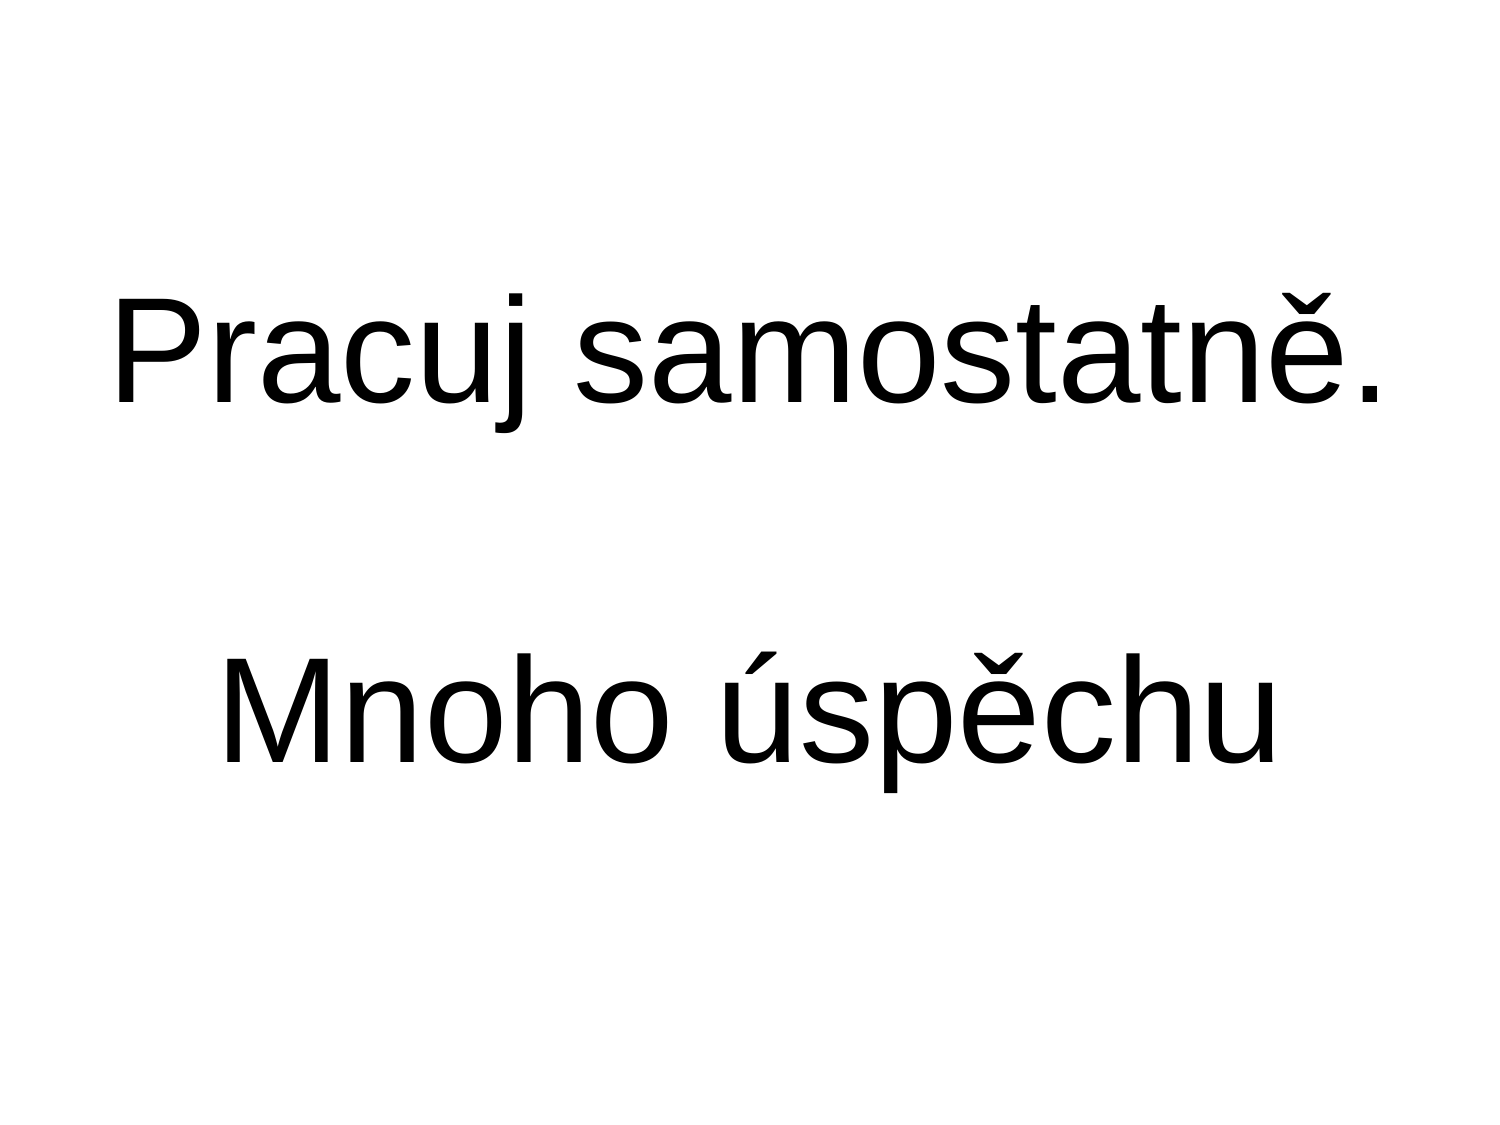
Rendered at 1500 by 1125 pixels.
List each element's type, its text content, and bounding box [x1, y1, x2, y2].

title Pracuj samostatně. Mnoho úspěchu [75, 45, 1426, 1000]
